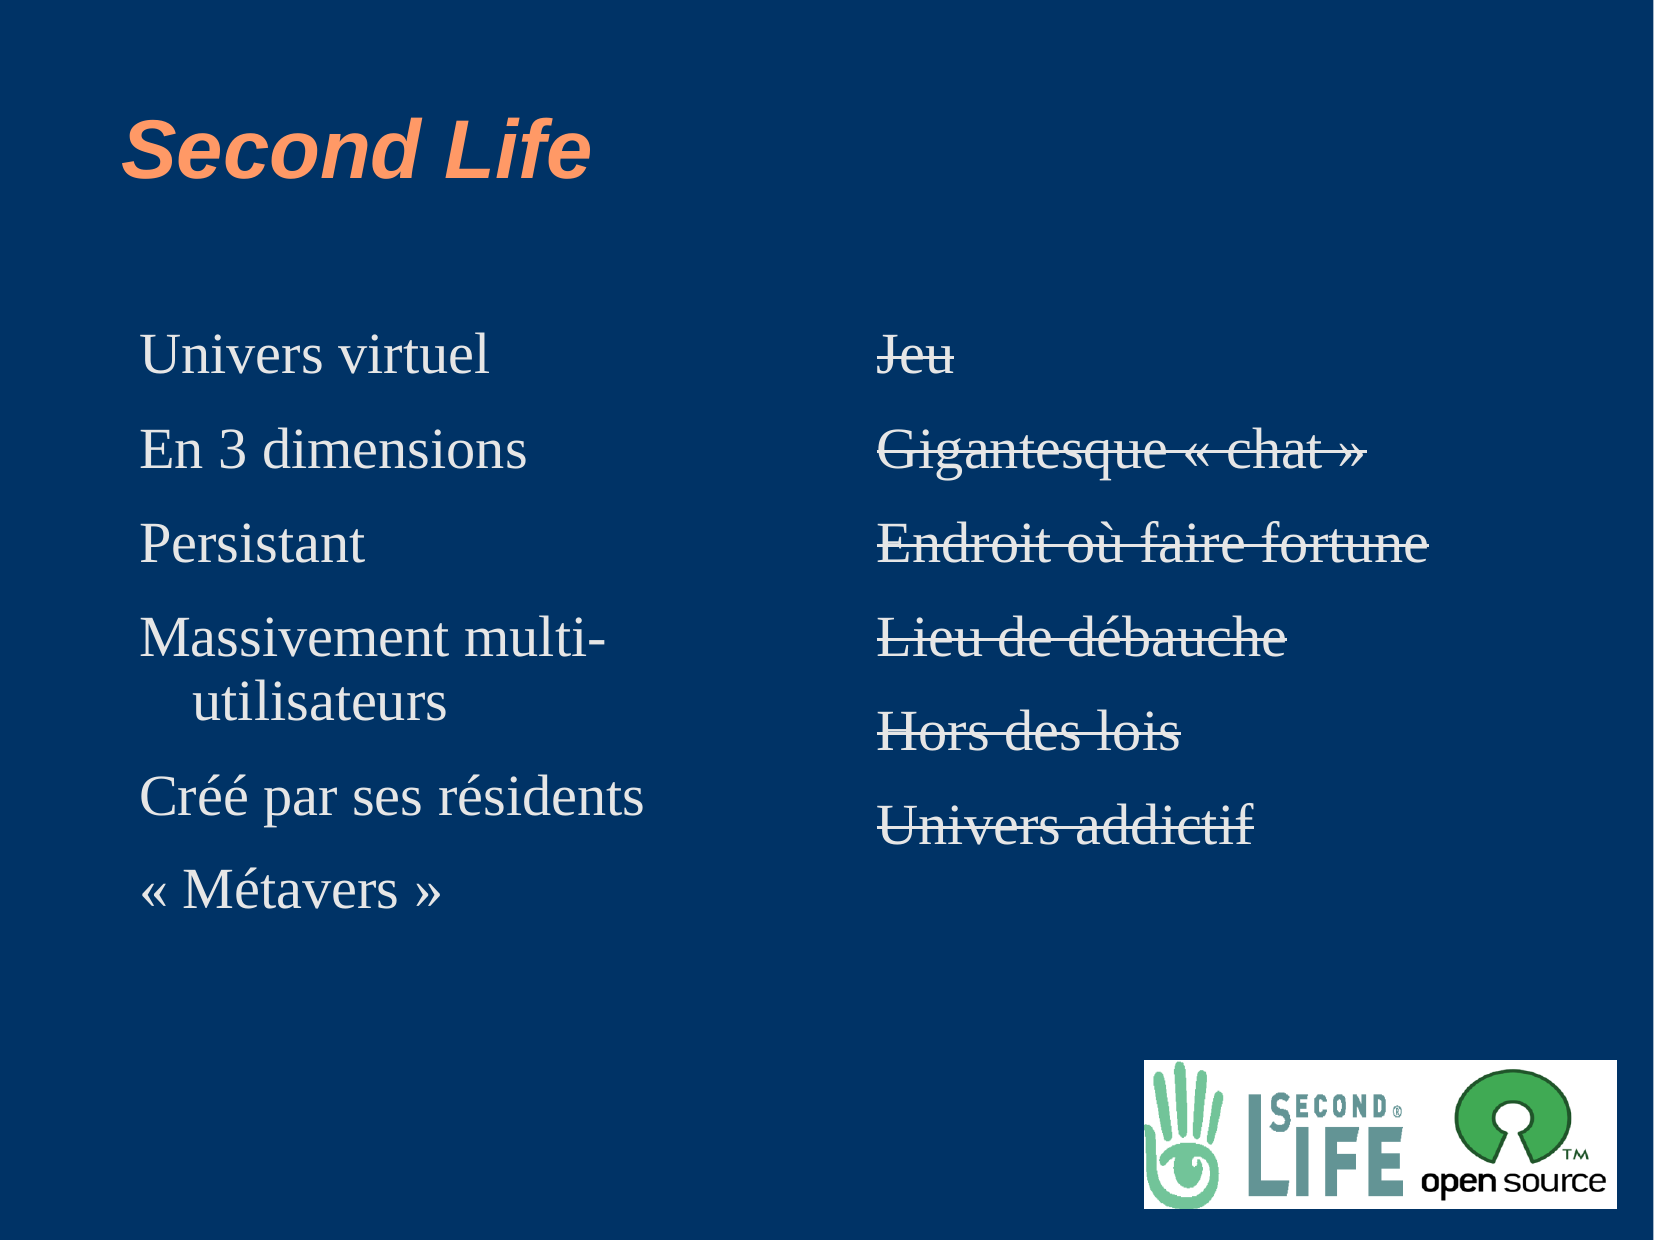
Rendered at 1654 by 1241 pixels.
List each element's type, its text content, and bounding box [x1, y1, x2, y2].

picture [1144, 1060, 1617, 1209]
list Jeu Gigantesque « chat » Endroit où faire fortune Lieu de débauche Hors des lois Univers addictif [858, 322, 1562, 1118]
list Univers virtuel En 3 dimensions Persistant Massivement multi-utilisateurs Créé par ses résidents « Métavers » [121, 322, 824, 1118]
title Second Life [121, 46, 1534, 254]
